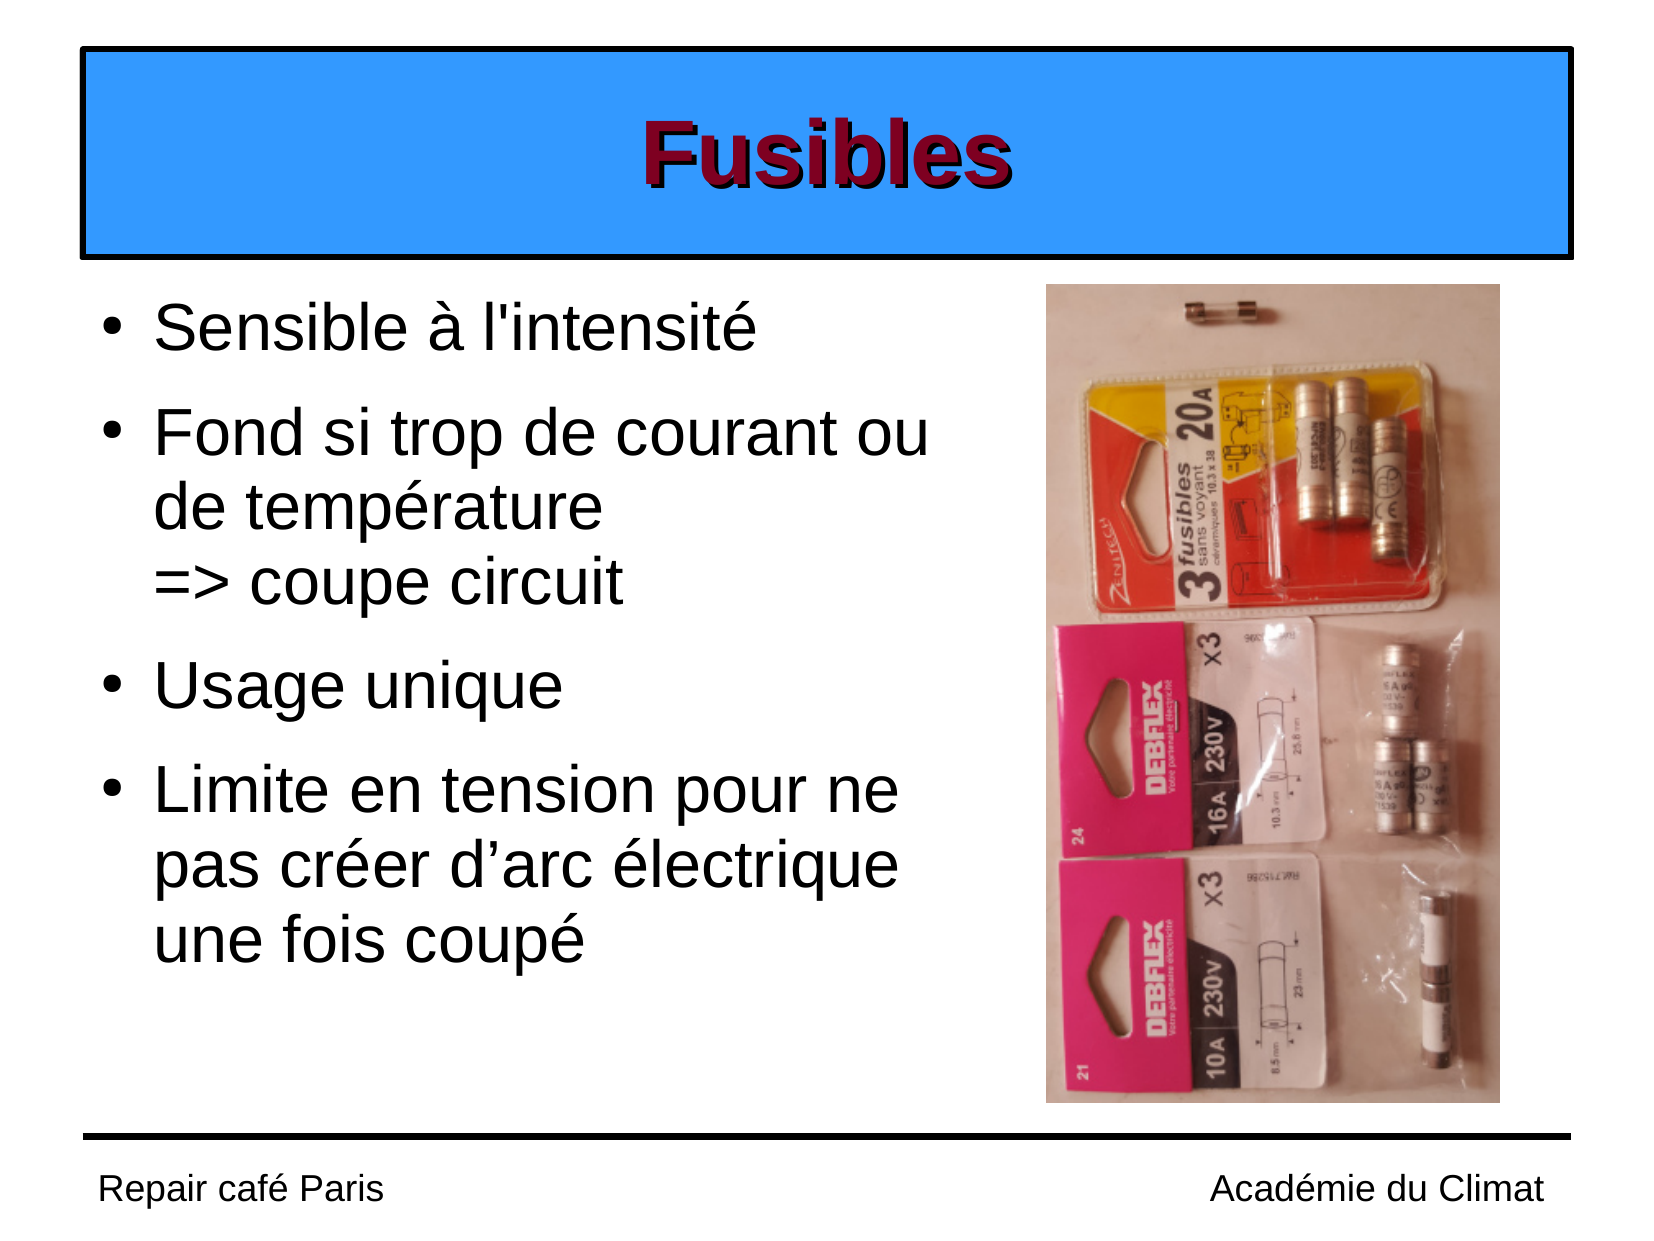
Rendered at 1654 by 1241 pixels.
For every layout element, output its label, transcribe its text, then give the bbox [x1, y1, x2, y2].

title Fusibles [82, 49, 1571, 257]
picture [1046, 284, 1500, 1103]
list Sensible à l'intensité Fond si trop de courant ou de température => coupe circuit Usage unique Limite en tension pour ne pas créer d’arc électrique une fois coupé [82, 290, 945, 1063]
text_box Repair café Paris Académie du Climat [82, 1160, 1571, 1217]
